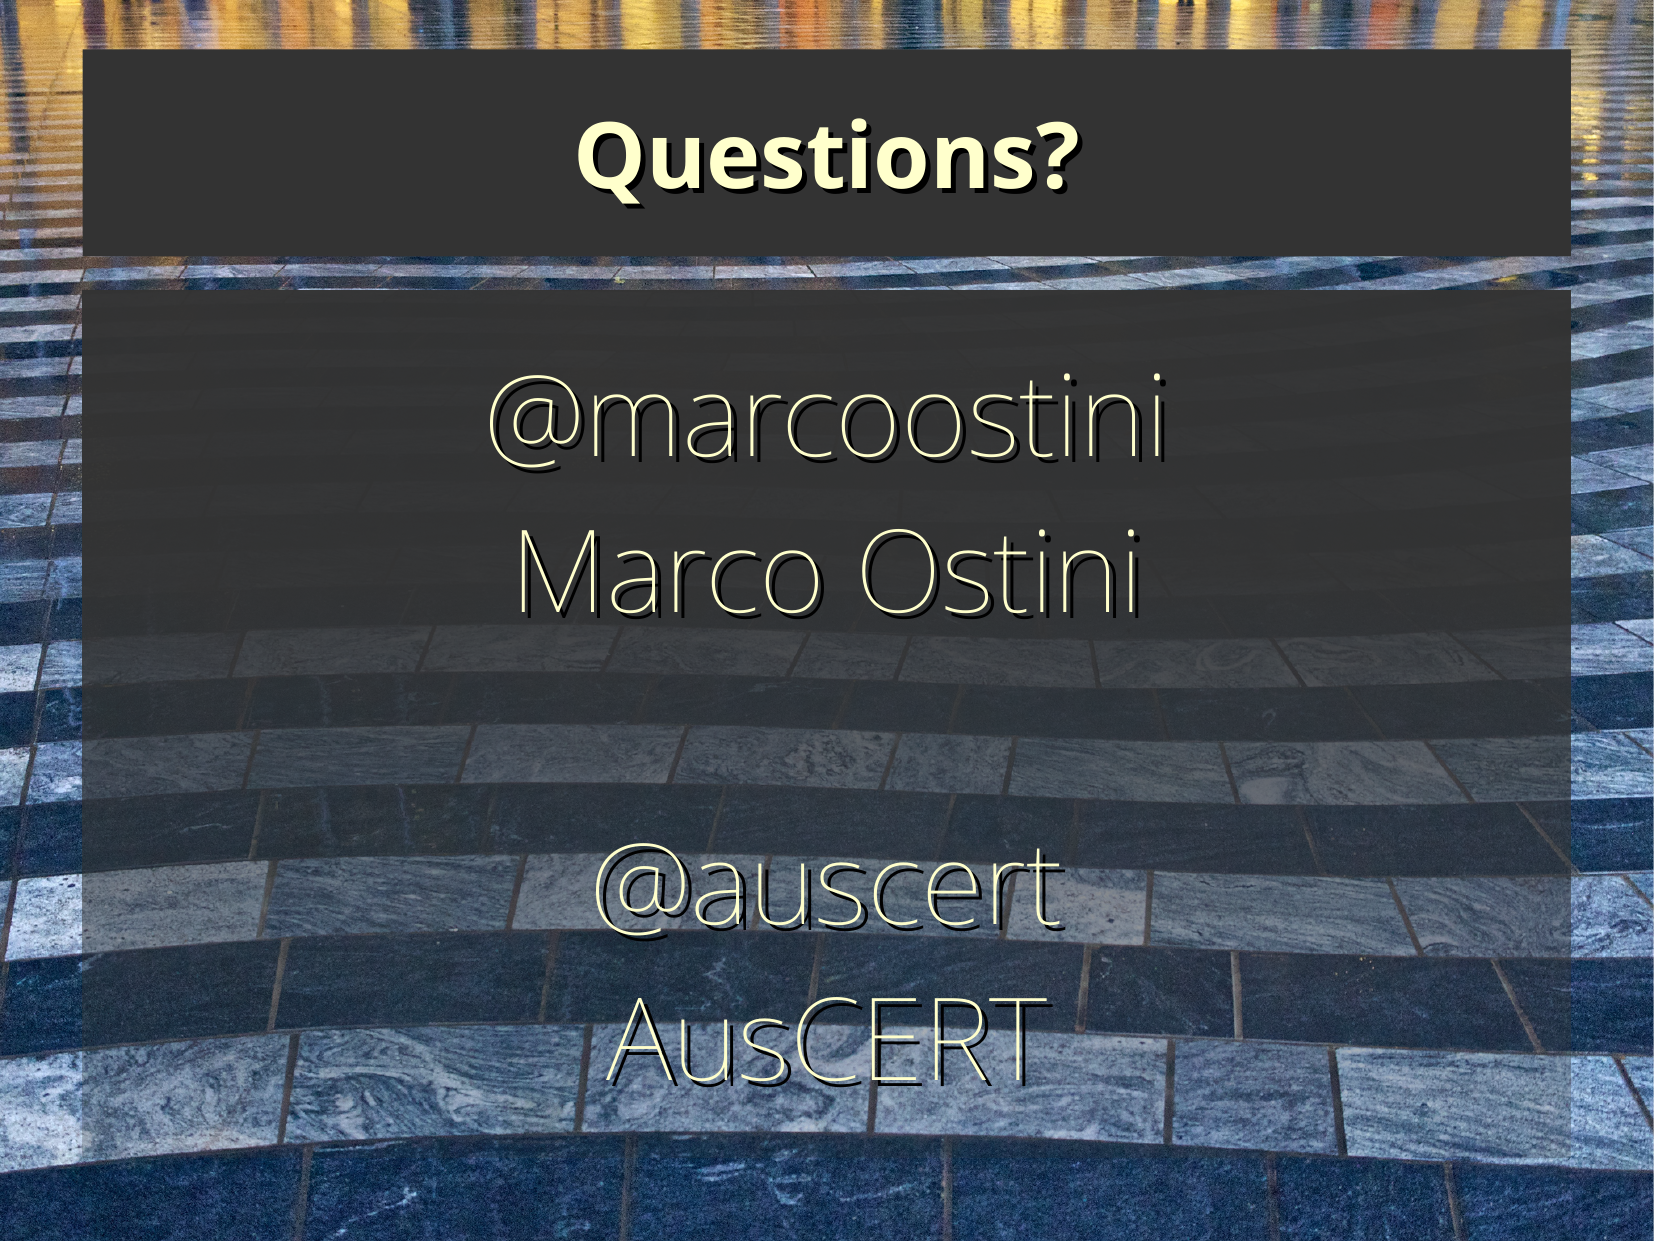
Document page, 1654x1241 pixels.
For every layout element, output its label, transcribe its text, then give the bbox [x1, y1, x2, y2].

title Questions? [82, 49, 1571, 257]
picture [0, 0, 1654, 1241]
subtitle @marcoostini Marco Ostini @auscert AusCERT [82, 290, 1571, 1158]
